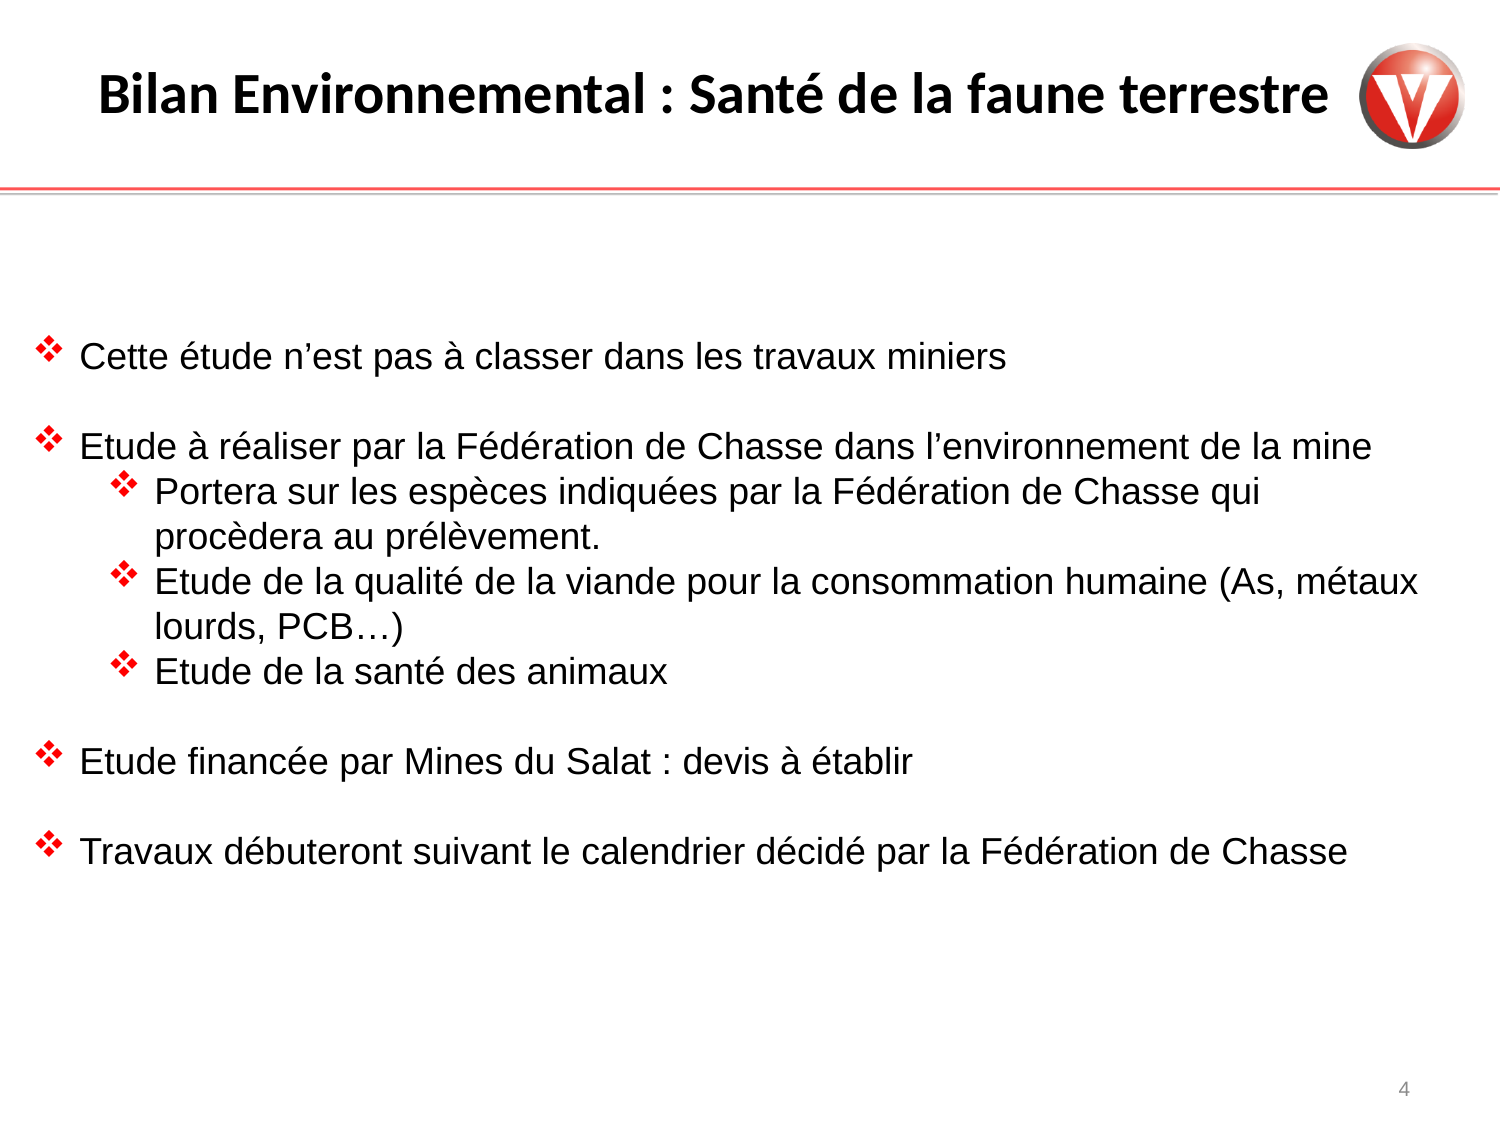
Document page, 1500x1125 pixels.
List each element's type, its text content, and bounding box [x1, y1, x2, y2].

text_box Cette étude n’est pas à classer dans les travaux miniers Etude à réaliser par la Fédération de Chasse dans l’environnement de la mine Portera sur les espèces indiquées par la Fédération de Chasse qui procèdera au prélèvement. Etude de la qualité de la viande pour la consommation humaine (As, métaux lourds, PCB…) Etude de la santé des animaux Etude financée par Mines du Salat : devis à établir Travaux débuteront suivant le calendrier décidé par la Fédération de Chasse [17, 273, 1447, 925]
picture [1359, 43, 1465, 149]
slide_number <numéro> [1074, 1058, 1425, 1119]
text_box Bilan Environnemental : Santé de la faune terrestre [76, 30, 1352, 149]
